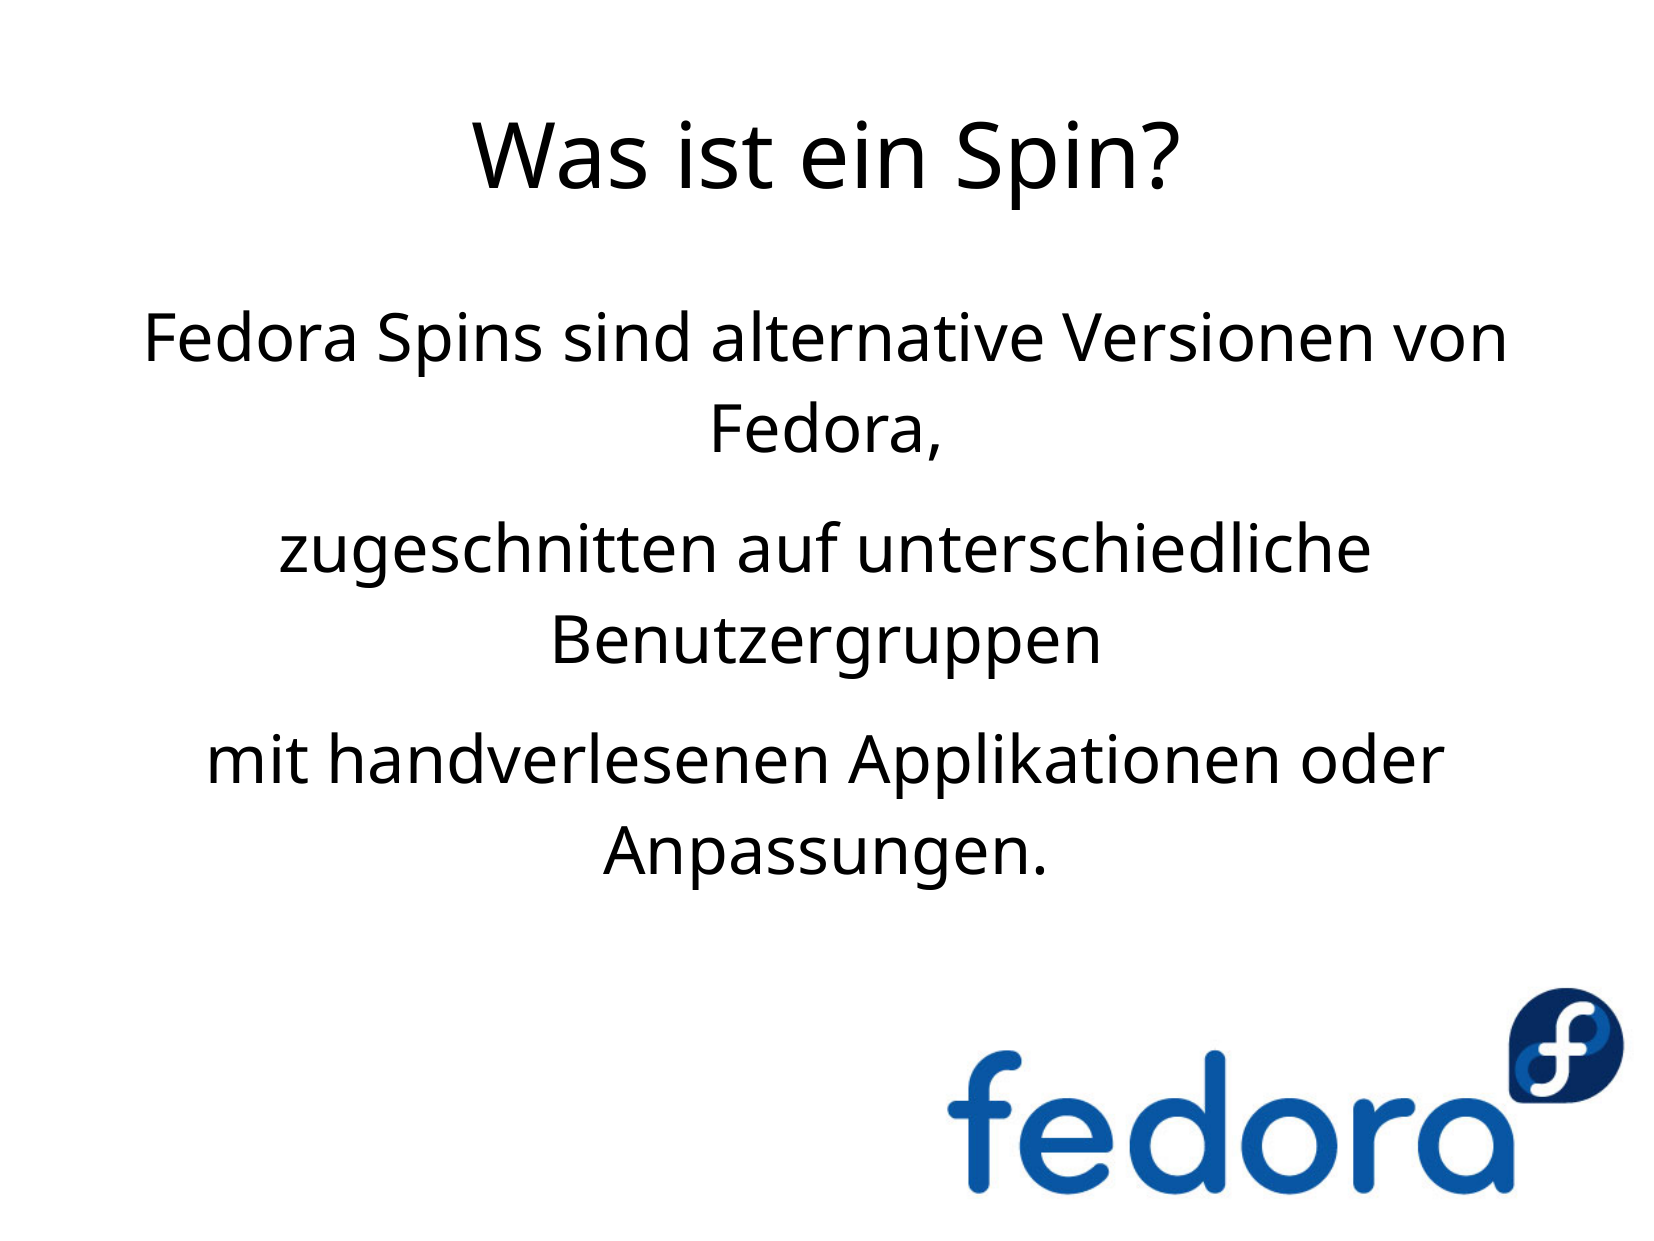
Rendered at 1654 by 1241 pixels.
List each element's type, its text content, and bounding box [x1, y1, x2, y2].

picture [925, 967, 1639, 1223]
title Was ist ein Spin? [82, 49, 1571, 257]
list Fedora Spins sind alternative Versionen von Fedora, zugeschnitten auf unterschiedliche Benutzergruppen mit handverlesenen Applikationen oder Anpassungen. [82, 290, 1571, 1109]
